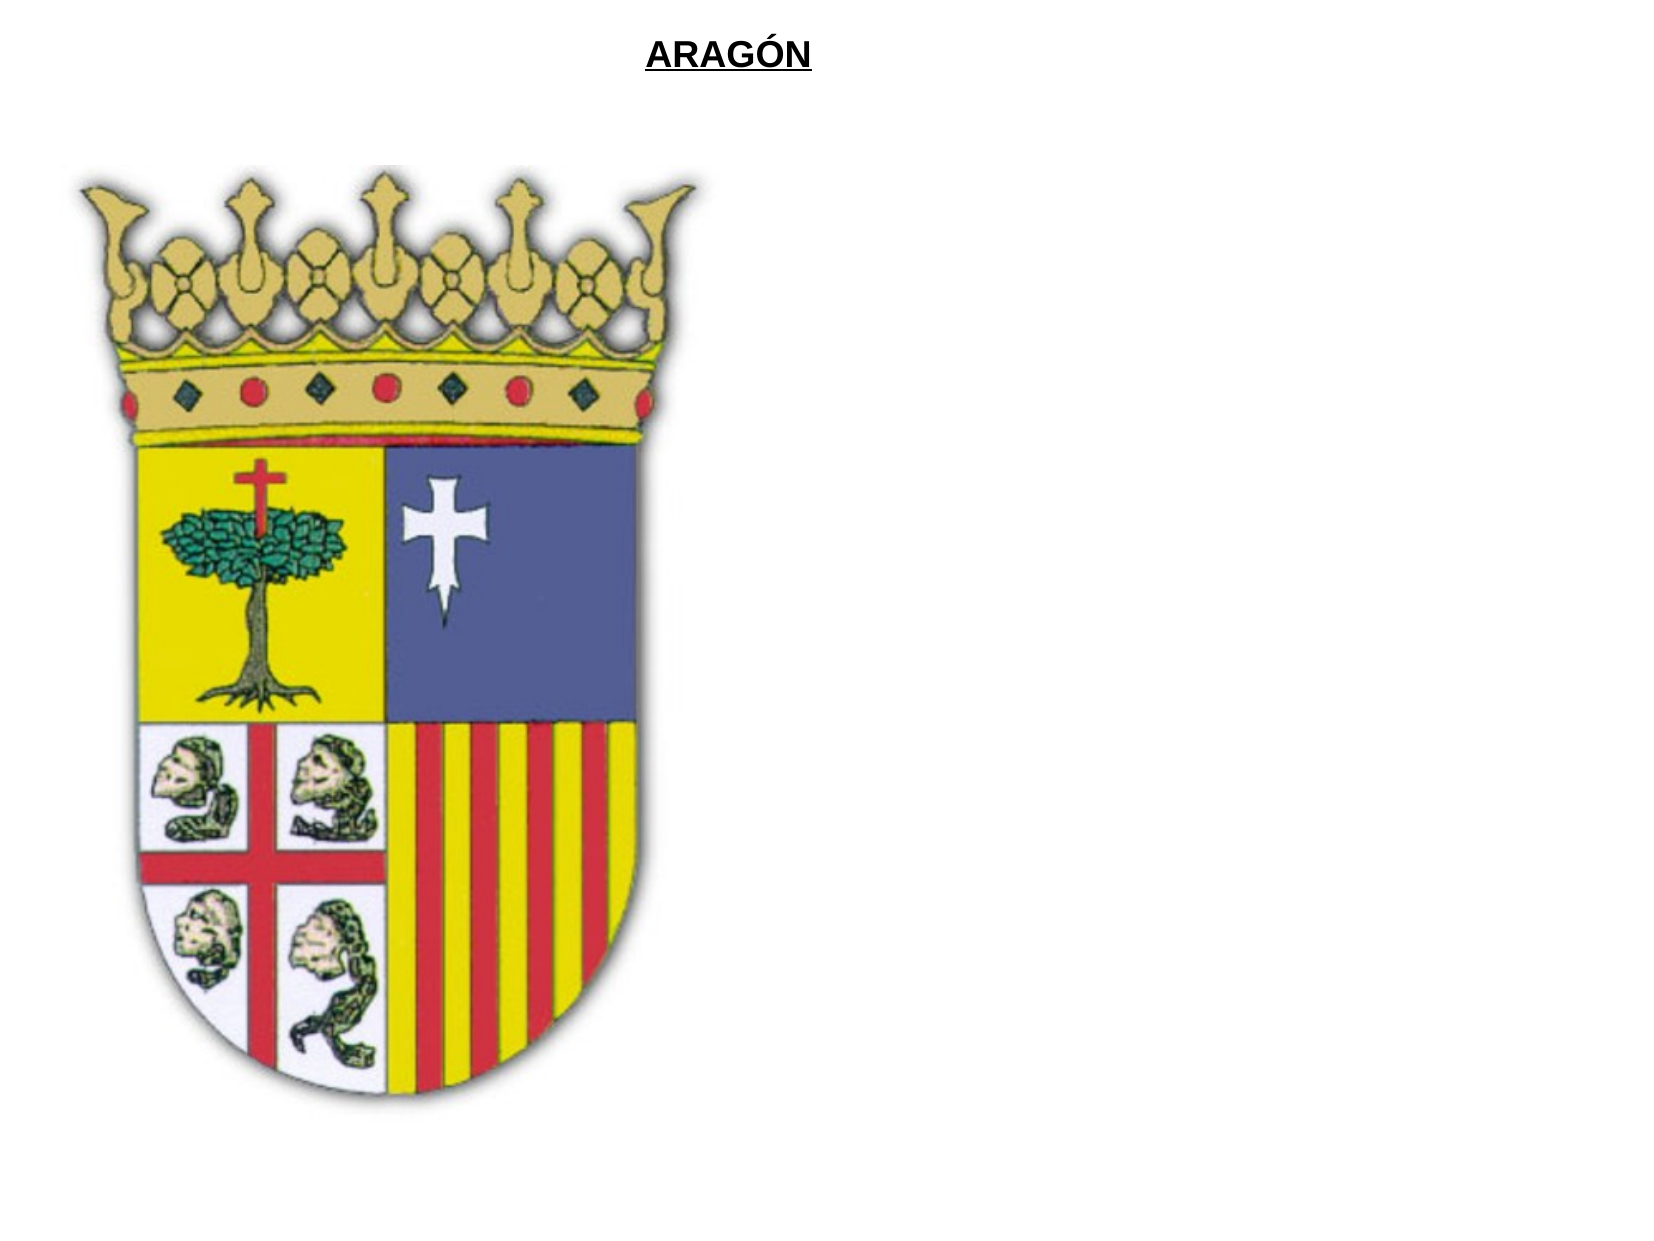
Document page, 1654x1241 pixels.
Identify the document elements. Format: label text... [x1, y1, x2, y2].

text_box ARAGÓN [630, 25, 827, 83]
picture [59, 165, 721, 1130]
